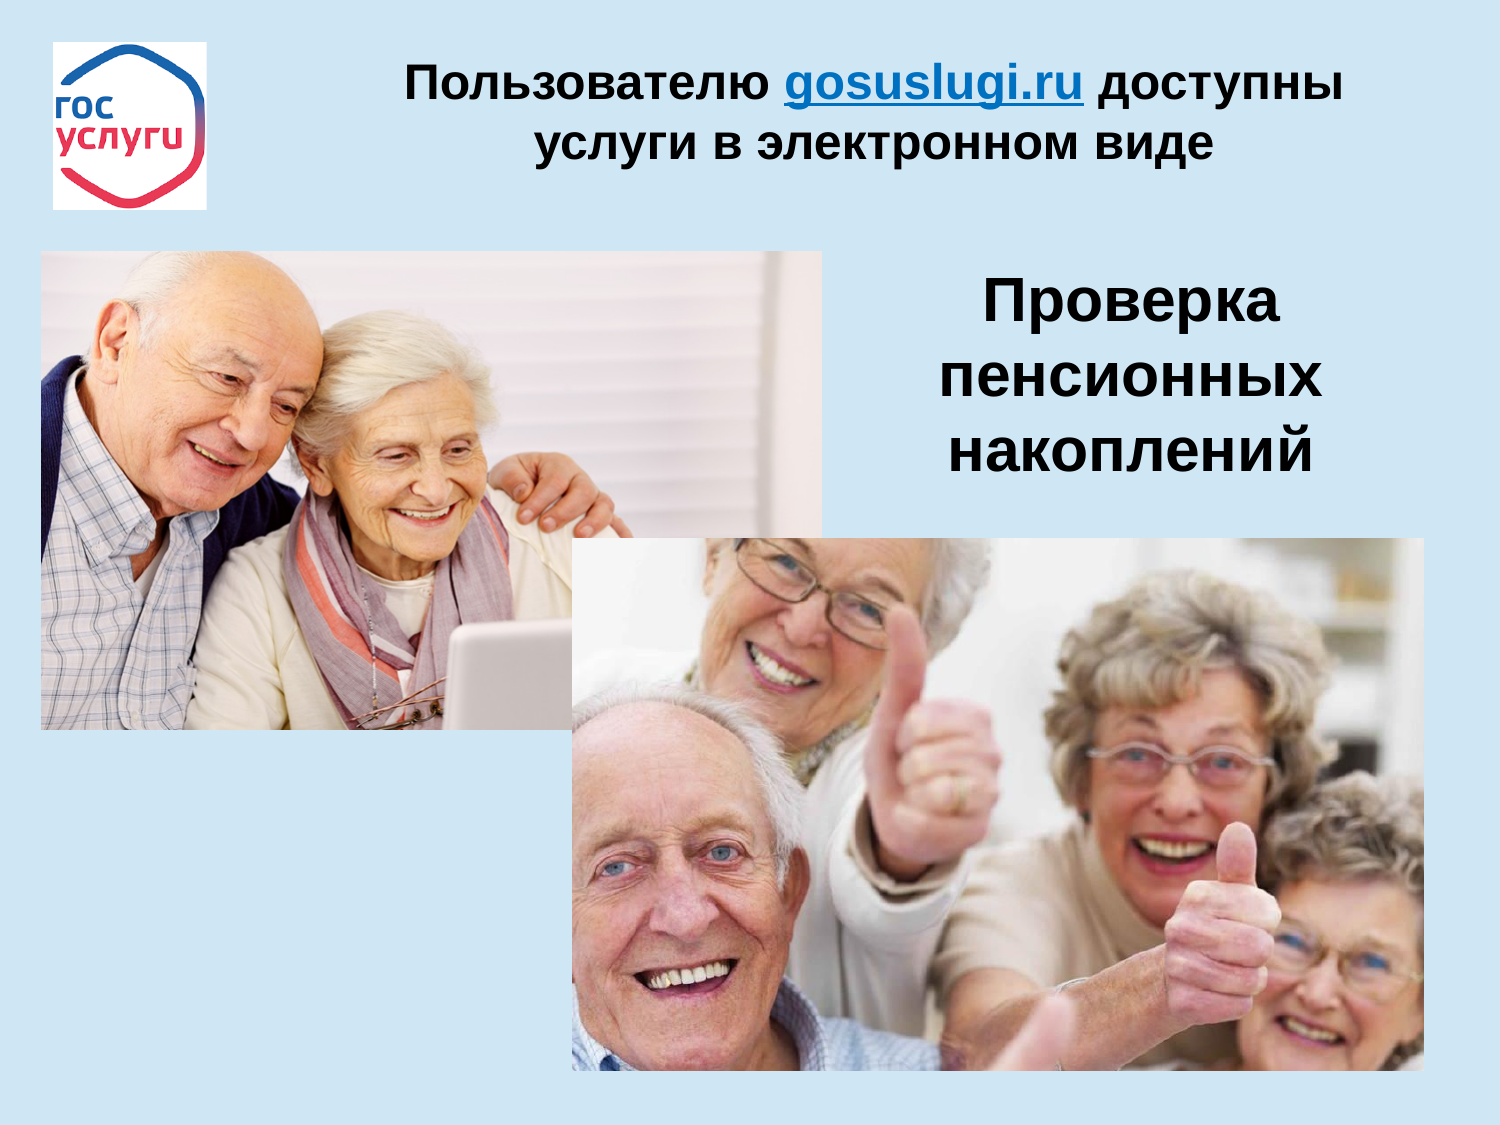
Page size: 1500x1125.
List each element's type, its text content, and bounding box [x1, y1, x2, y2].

text_box Проверка пенсионных накоплений [874, 251, 1389, 492]
picture [41, 251, 1424, 1071]
text_box Пользователю gosuslugi.ru доступны услуги в электронном виде [375, 42, 1373, 178]
picture [53, 42, 207, 210]
